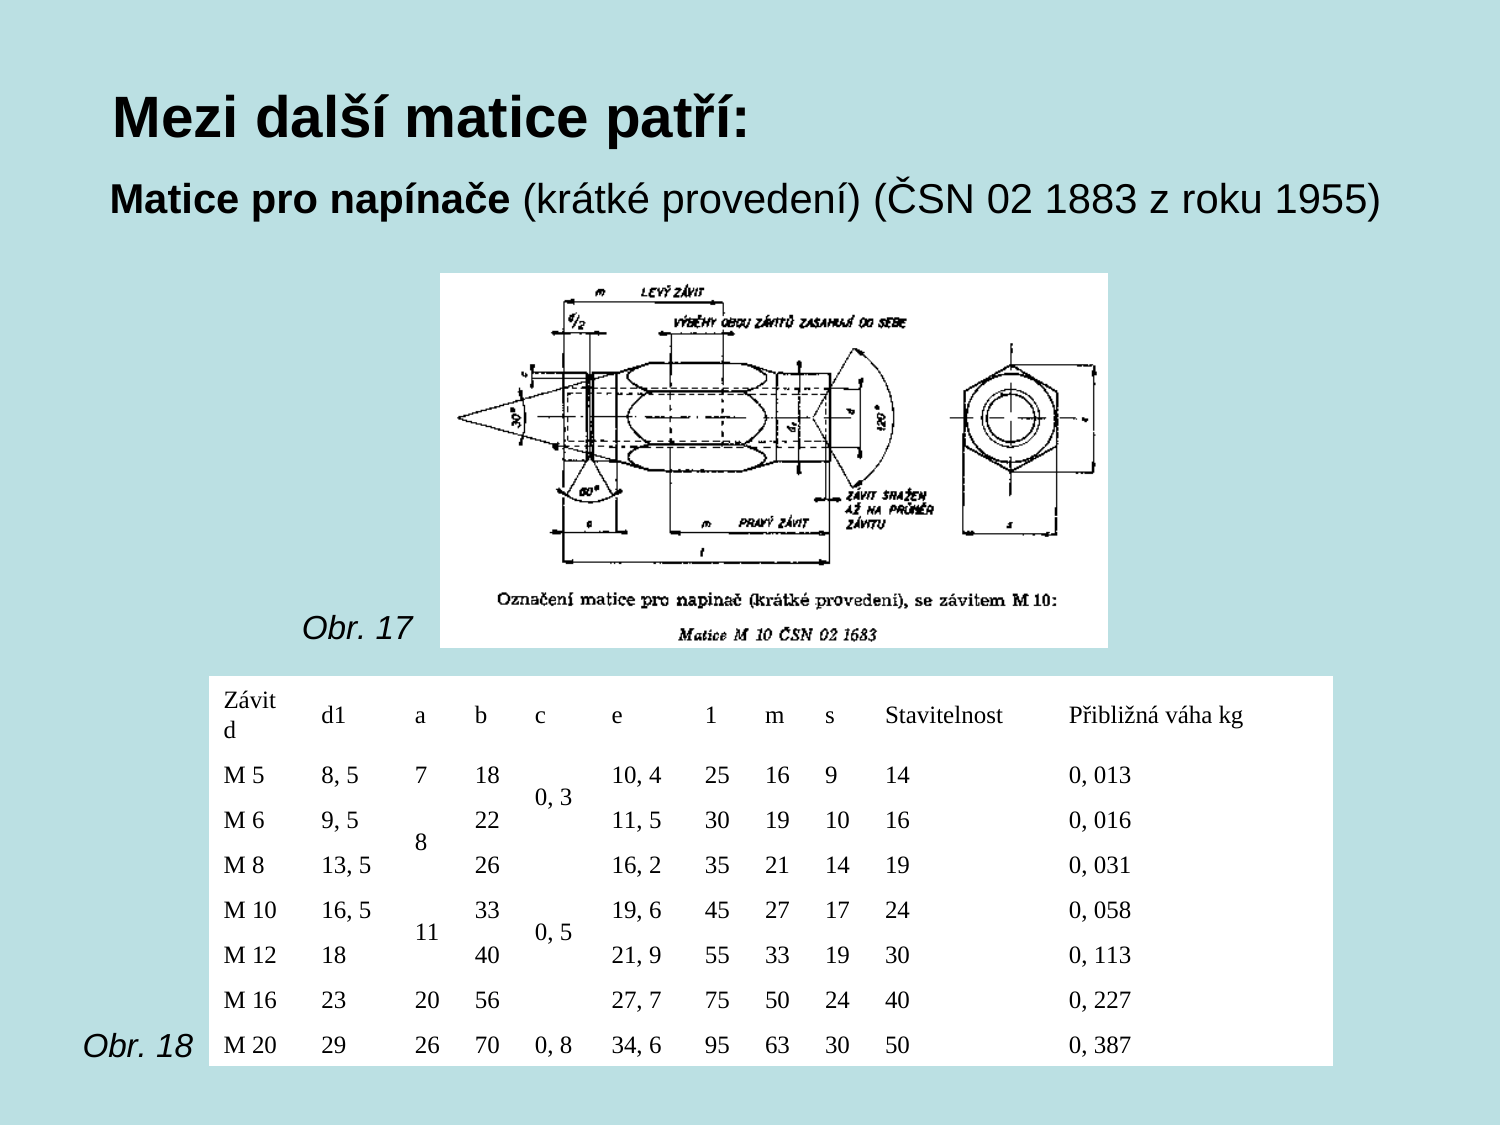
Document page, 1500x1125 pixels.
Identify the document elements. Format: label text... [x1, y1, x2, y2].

table_header Stavitelnost [870, 676, 1054, 751]
table_cell 63 [750, 1021, 810, 1066]
table_cell M 8 [209, 841, 307, 886]
table_header Závit d [209, 676, 307, 751]
table_cell 0, 8 [520, 1021, 597, 1066]
table_cell 56 [460, 976, 520, 1021]
table_cell 21, 9 [597, 931, 690, 976]
table_cell 9 [810, 751, 870, 796]
table_cell 0, 013 [1054, 751, 1333, 796]
table_cell 19 [750, 796, 810, 841]
table_cell 13, 5 [307, 841, 400, 886]
table_header a [400, 676, 460, 751]
text_box Mezi další matice patří: [97, 71, 996, 158]
table_cell 19 [870, 841, 1054, 886]
table_header с [520, 676, 597, 751]
table_cell 50 [870, 1021, 1054, 1066]
table_cell 16, 2 [597, 841, 690, 886]
table_cell 55 [690, 931, 750, 976]
table_cell M 16 [209, 976, 307, 1021]
table_cell 26 [400, 1021, 460, 1066]
table_cell 19, 6 [597, 886, 690, 931]
table_cell 40 [870, 976, 1054, 1021]
table_cell 0, 3 [520, 751, 597, 841]
table_cell 50 [750, 976, 810, 1021]
table_cell 26 [460, 841, 520, 886]
table_cell 14 [870, 751, 1054, 796]
table_cell 27, 7 [597, 976, 690, 1021]
table_cell 30 [690, 796, 750, 841]
table_cell 8, 5 [307, 751, 400, 796]
table_cell 11 [400, 886, 460, 976]
text_box Obr. 17 [301, 606, 439, 647]
table_cell 10, 4 [597, 751, 690, 796]
table_cell 95 [690, 1021, 750, 1066]
table_cell [520, 841, 597, 886]
table_cell 0, 5 [520, 886, 597, 976]
table_cell 33 [750, 931, 810, 976]
table_cell 18 [460, 751, 520, 796]
table_cell M 5 [209, 751, 307, 796]
picture [440, 273, 1108, 648]
table_cell M 10 [209, 886, 307, 931]
table_cell 10 [810, 796, 870, 841]
table_cell 45 [690, 886, 750, 931]
text_box Obr. 18 [69, 1023, 207, 1064]
table_cell M 20 [209, 1021, 307, 1066]
table_cell 8 [400, 796, 460, 886]
table_header 1 [690, 676, 750, 751]
table_cell 0, 058 [1054, 886, 1333, 931]
table_cell 30 [870, 931, 1054, 976]
table_cell M 12 [209, 931, 307, 976]
table_cell M 6 [209, 796, 307, 841]
table_header Přibližná váha kg [1054, 676, 1333, 751]
table_header m [750, 676, 810, 751]
table_header s [810, 676, 870, 751]
table_cell 9, 5 [307, 796, 400, 841]
table_cell 0, 031 [1054, 841, 1333, 886]
table_cell 14 [810, 841, 870, 886]
table_cell 23 [307, 976, 400, 1021]
table_cell 0, 016 [1054, 796, 1333, 841]
table_cell 30 [810, 1021, 870, 1066]
table_cell [520, 976, 597, 1021]
table_cell 24 [870, 886, 1054, 931]
table_cell 40 [460, 931, 520, 976]
table_cell 18 [307, 931, 400, 976]
table_cell 7 [400, 751, 460, 796]
table_cell 34, 6 [597, 1021, 690, 1066]
table_cell 16, 5 [307, 886, 400, 931]
table_cell 75 [690, 976, 750, 1021]
table_cell 11, 5 [597, 796, 690, 841]
table_cell 0, 387 [1054, 1021, 1333, 1066]
table_cell 16 [750, 751, 810, 796]
text_box Matice pro napínače (krátké provedení) (ČSN 02 1883 z roku 1955) [94, 164, 1462, 230]
table_cell 25 [690, 751, 750, 796]
table_cell 21 [750, 841, 810, 886]
table_cell 20 [400, 976, 460, 1021]
table_cell 27 [750, 886, 810, 931]
table_header e [597, 676, 690, 751]
table_cell 29 [307, 1021, 400, 1066]
table_cell 16 [870, 796, 1054, 841]
table_cell 24 [810, 976, 870, 1021]
table_cell 22 [460, 796, 520, 841]
table_cell 0, 113 [1054, 931, 1333, 976]
table_header b [460, 676, 520, 751]
table_cell 19 [810, 931, 870, 976]
table_header d1 [307, 676, 400, 751]
table_cell 70 [460, 1021, 520, 1066]
table_cell 17 [810, 886, 870, 931]
table_cell 33 [460, 886, 520, 931]
table_cell 35 [690, 841, 750, 886]
table_cell 0, 227 [1054, 976, 1333, 1021]
